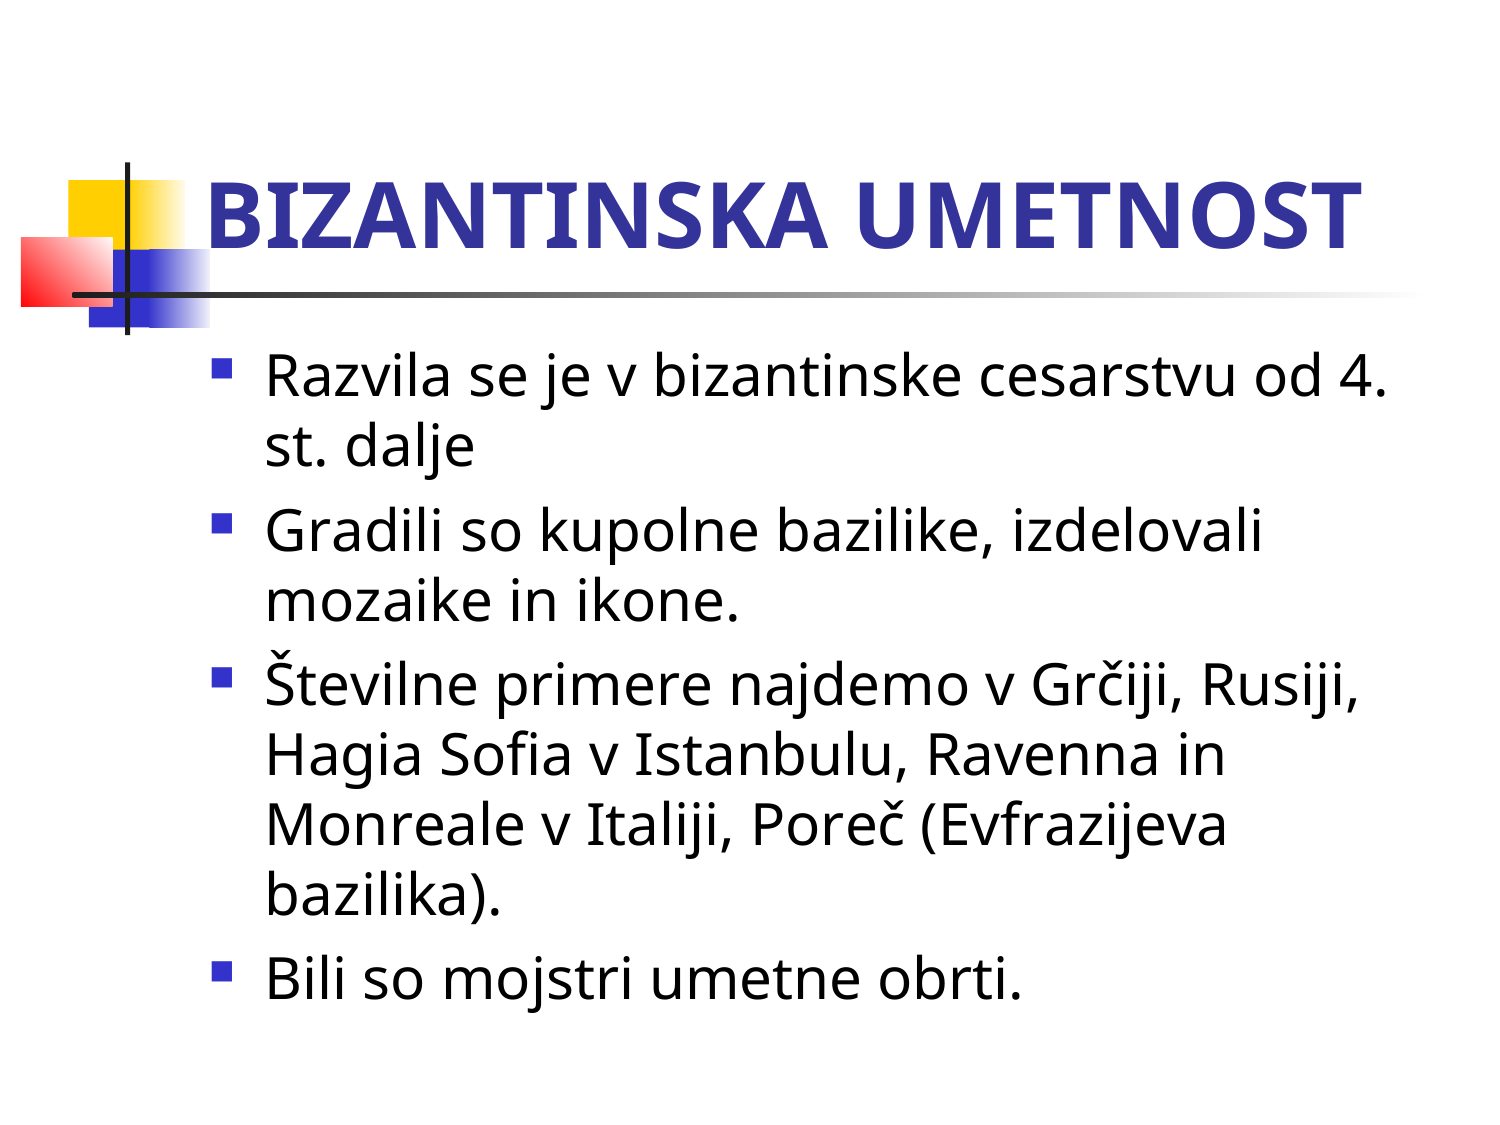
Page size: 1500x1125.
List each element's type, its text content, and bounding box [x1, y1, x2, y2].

list Razvila se je v bizantinske cesarstvu od 4. st. dalje Gradili so kupolne bazilike, izdelovali mozaike in ikone. Številne primere najdemo v Grčiji, Rusiji, Hagia Sofia v Istanbulu, Ravenna in Monreale v Italiji, Poreč (Evfrazijeva bazilika). Bili so mojstri umetne obrti. [193, 331, 1469, 1007]
title BIZANTINSKA UMETNOST [188, 35, 1468, 276]
